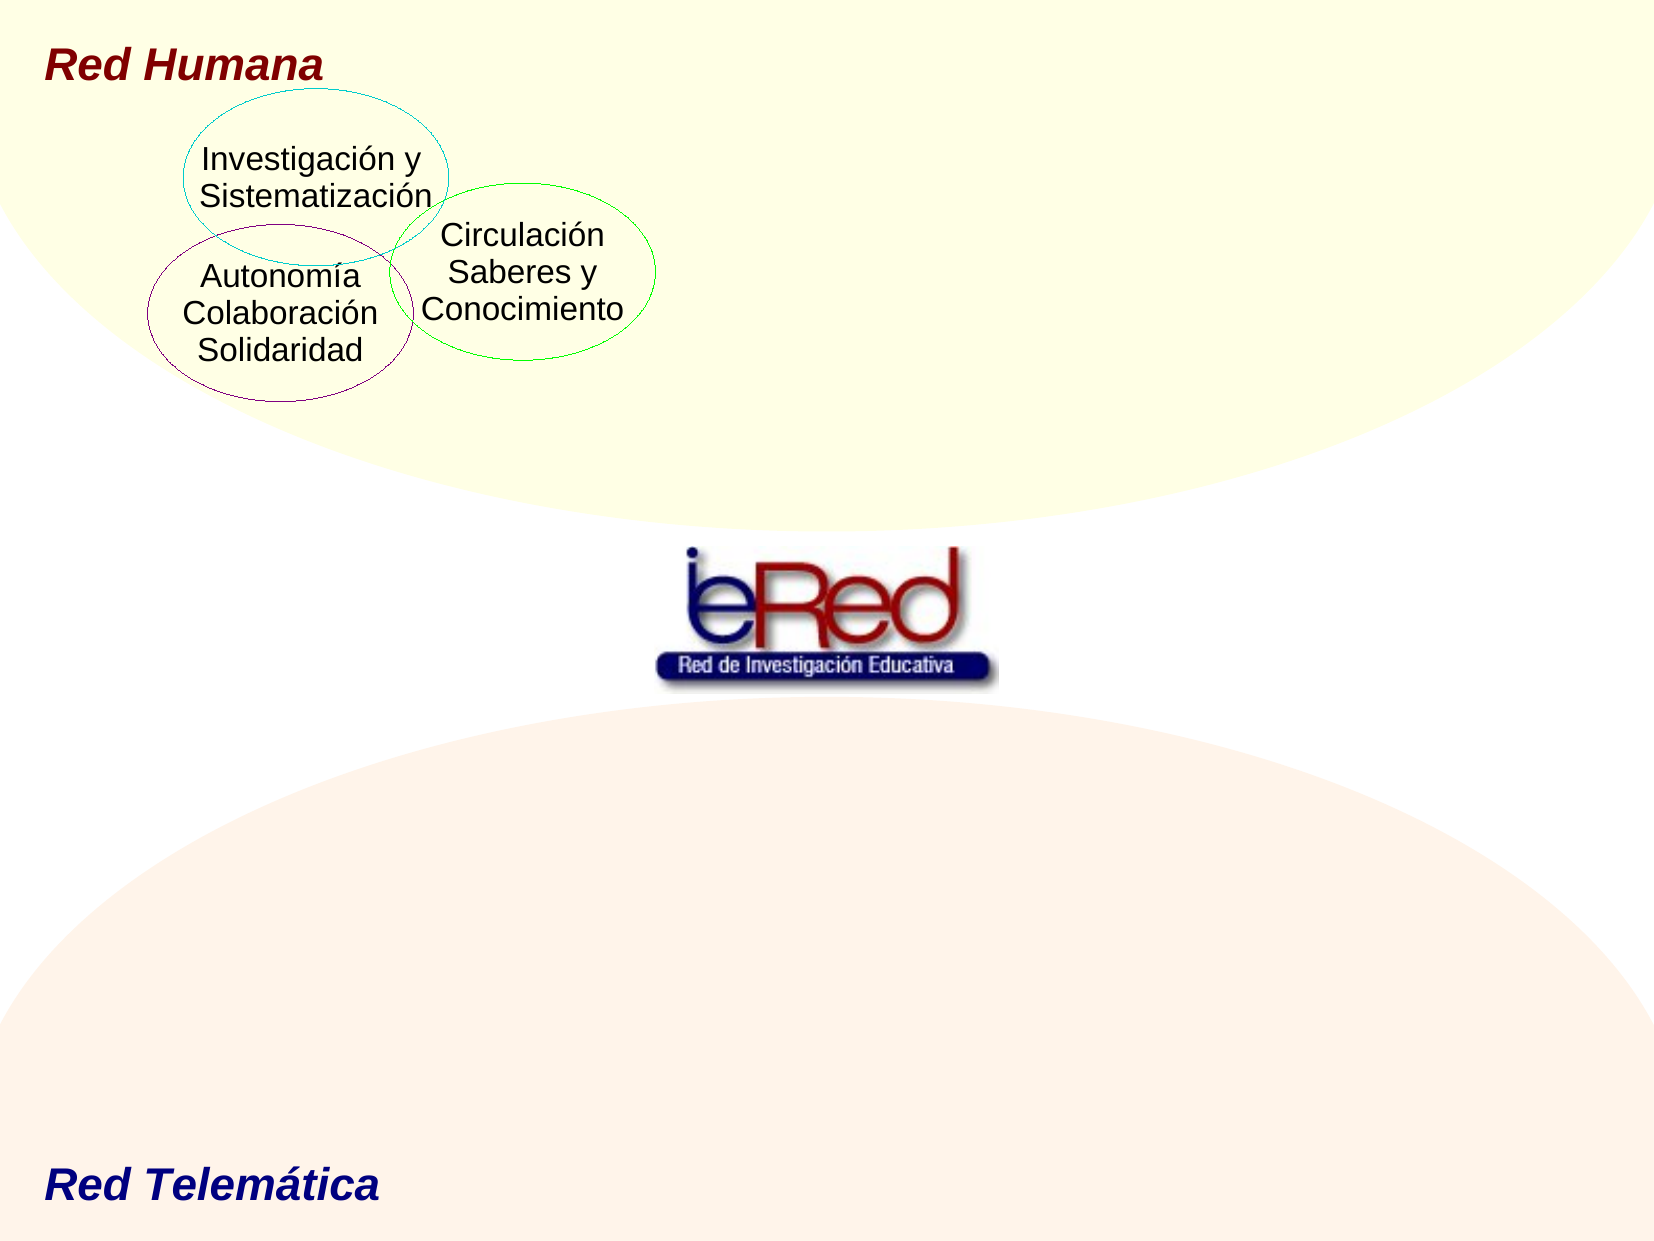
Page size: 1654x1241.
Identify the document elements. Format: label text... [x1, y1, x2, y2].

text_box Circulación Saberes y Conocimiento [389, 183, 656, 361]
text_box Autonomía Colaboración Solidaridad [147, 235, 413, 402]
text_box Red Humana [29, 31, 340, 98]
picture [654, 546, 999, 695]
text_box Investigación y Sistematización [183, 88, 449, 266]
text_box Red Telemática [29, 1151, 396, 1218]
